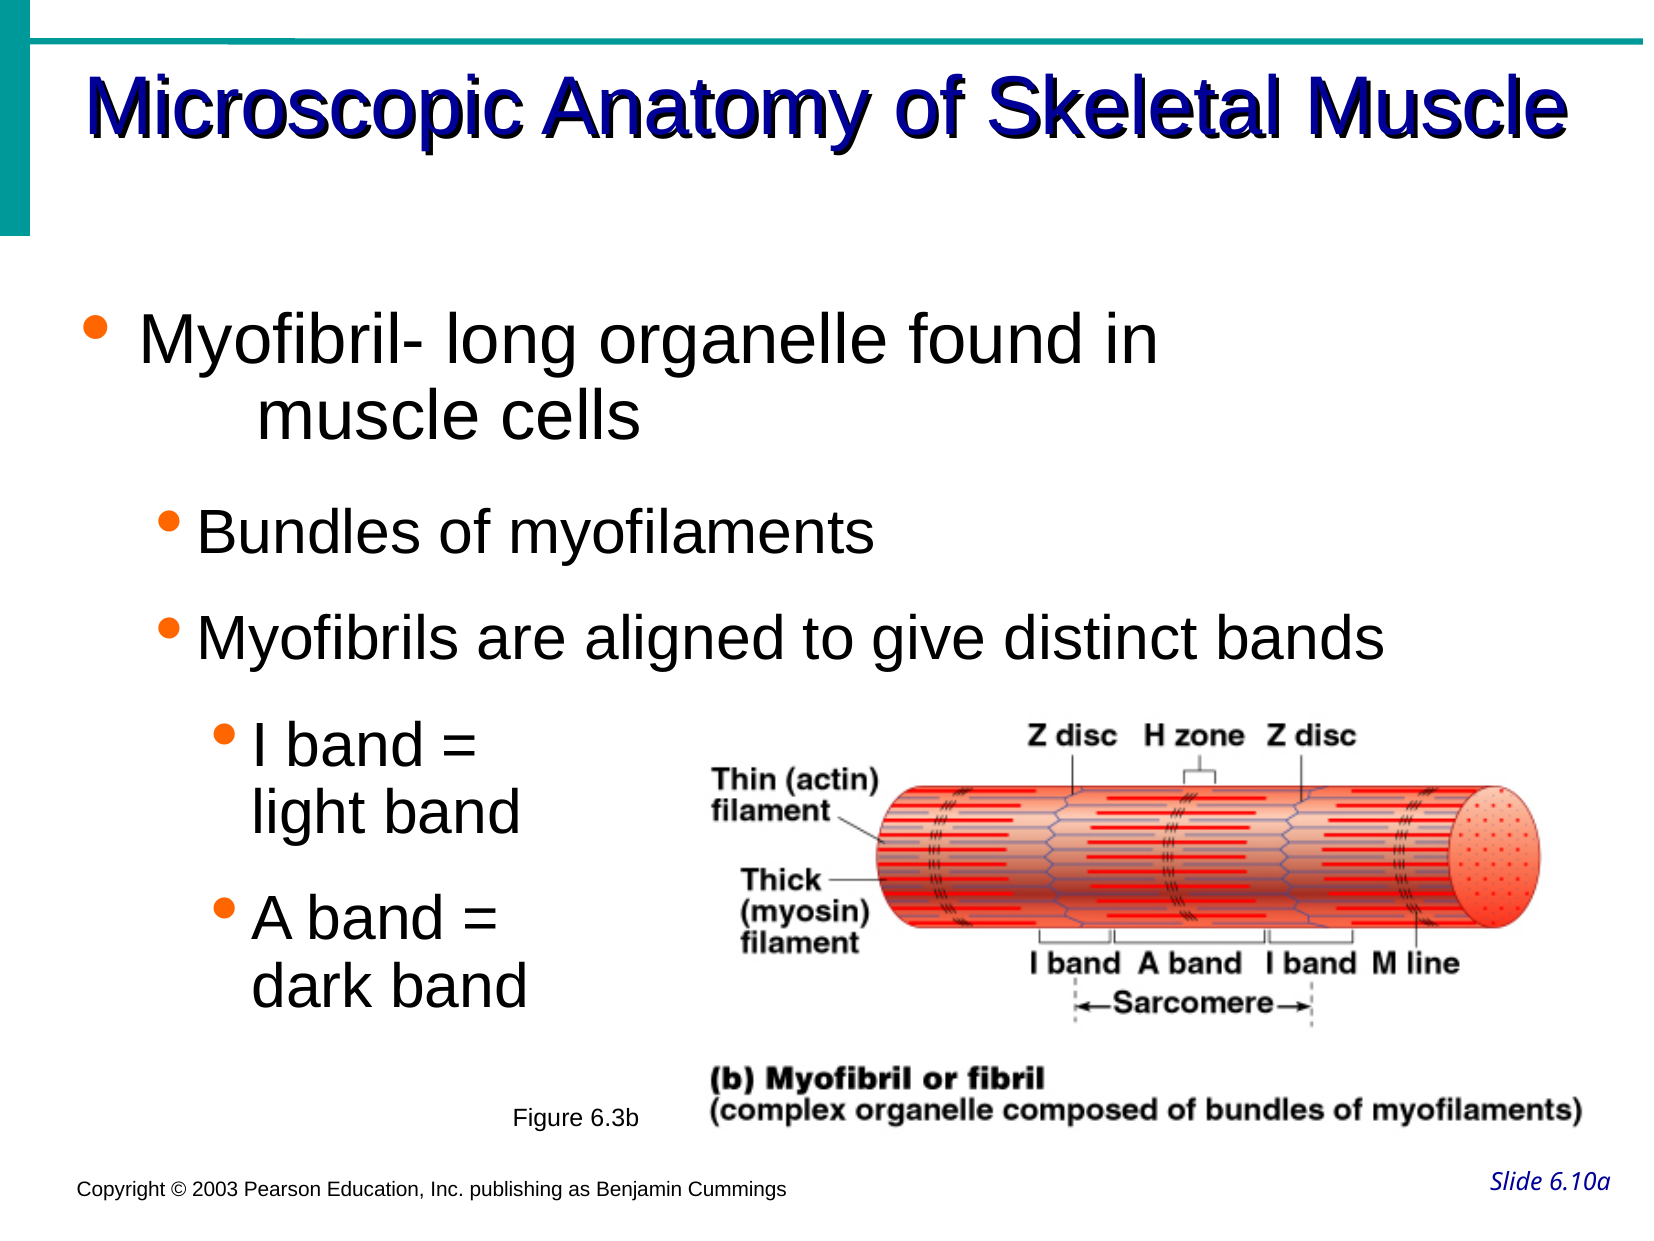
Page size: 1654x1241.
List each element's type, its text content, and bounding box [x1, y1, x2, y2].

text_box Myofibril- long organelle found in muscle cells Bundles of myofilaments Myofibrils are aligned to give distinct bands I band = light band A band = dark band [68, 294, 1585, 1029]
list Microscopic Anatomy of Skeletal Muscle [68, 55, 1585, 271]
text_box [0, 0, 28, 235]
text_box Copyright © 2003 Pearson Education, Inc. publishing as Benjamin Cummings [61, 1168, 802, 1209]
title Slide 6.10a [1391, 1157, 1626, 1213]
text_box Figure 6.3b [399, 1093, 655, 1140]
picture [675, 700, 1597, 1134]
